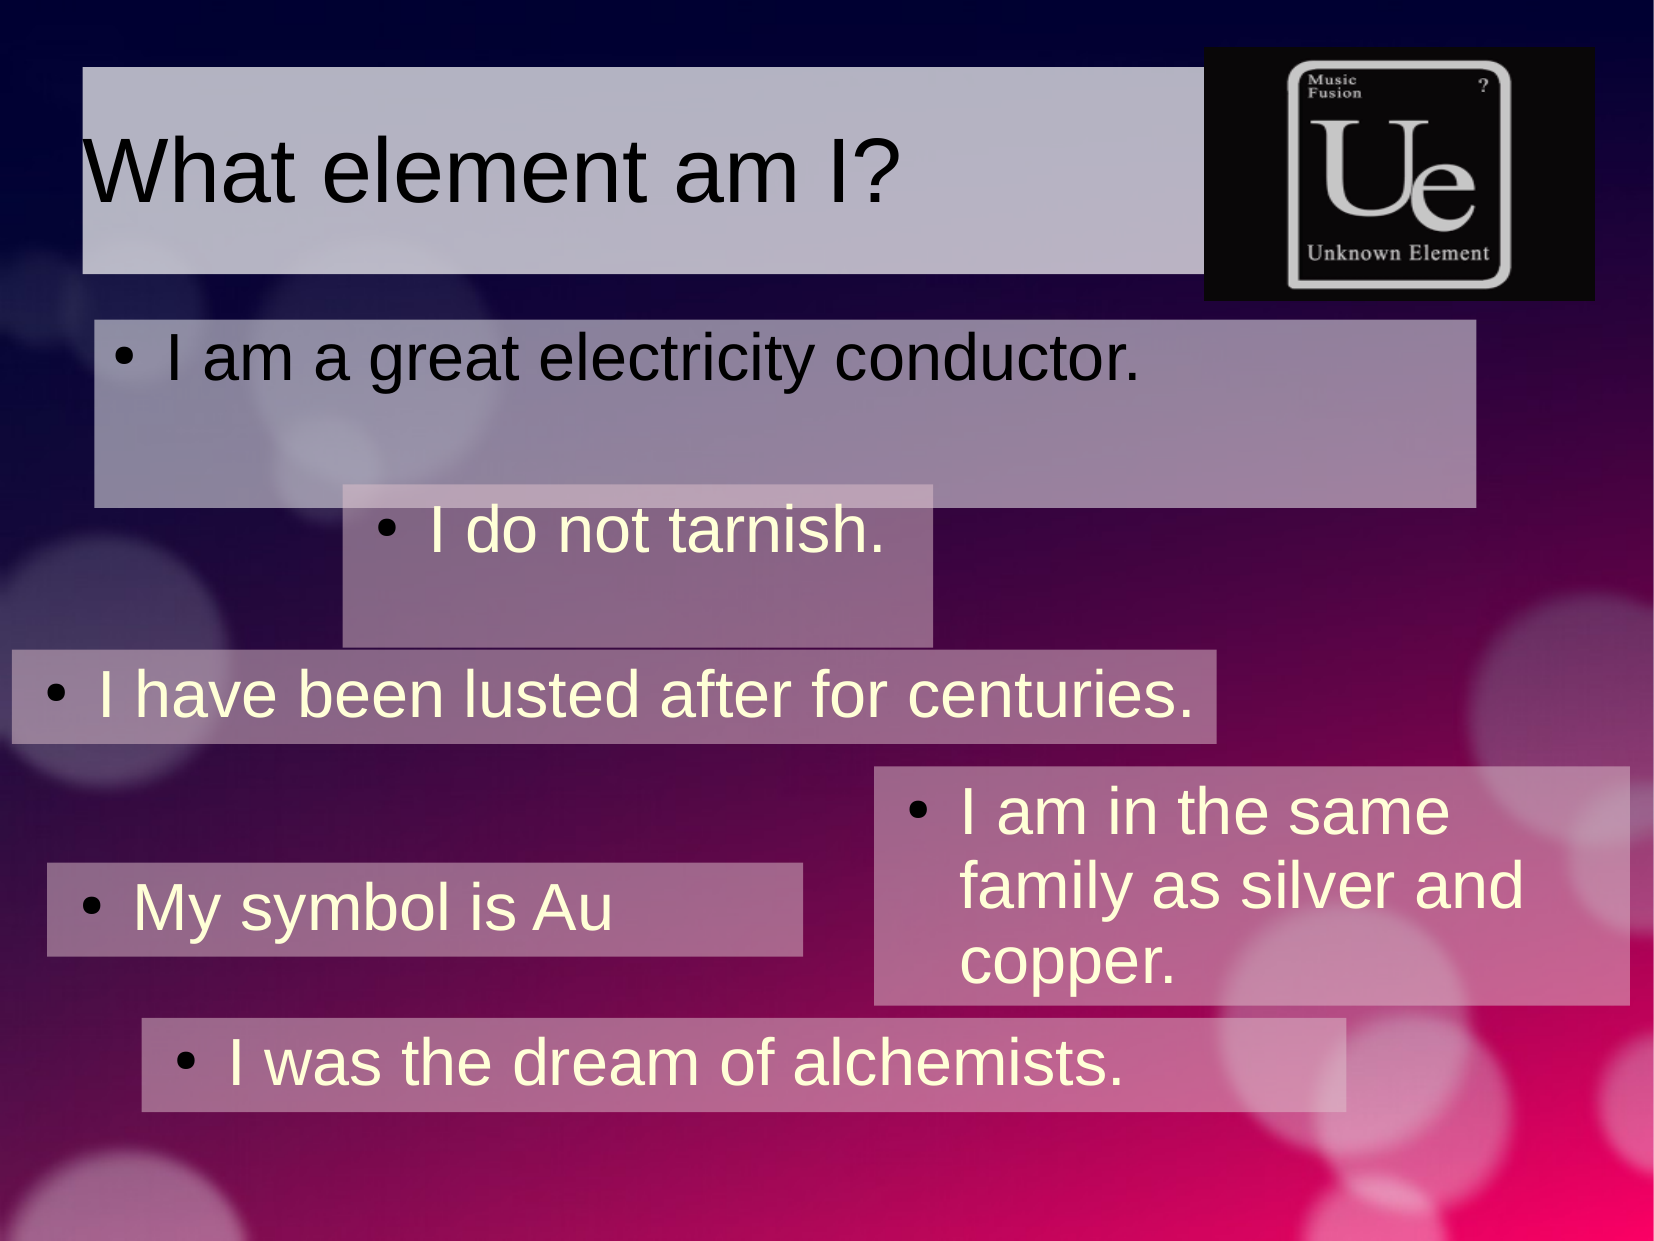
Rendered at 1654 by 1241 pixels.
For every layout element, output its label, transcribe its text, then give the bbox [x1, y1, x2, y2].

text_box I do not tarnish. [342, 484, 934, 648]
text_box I have been lusted after for centuries. [11, 649, 1217, 744]
text_box My symbol is Au [47, 862, 804, 957]
title What element am I? [82, 67, 1204, 275]
list I am a great electricity conductor. [94, 319, 1477, 508]
picture [0, 0, 1654, 1241]
text_box I am in the same family as silver and copper. [874, 766, 1630, 1004]
text_box I was the dream of alchemists. [141, 1017, 1347, 1113]
